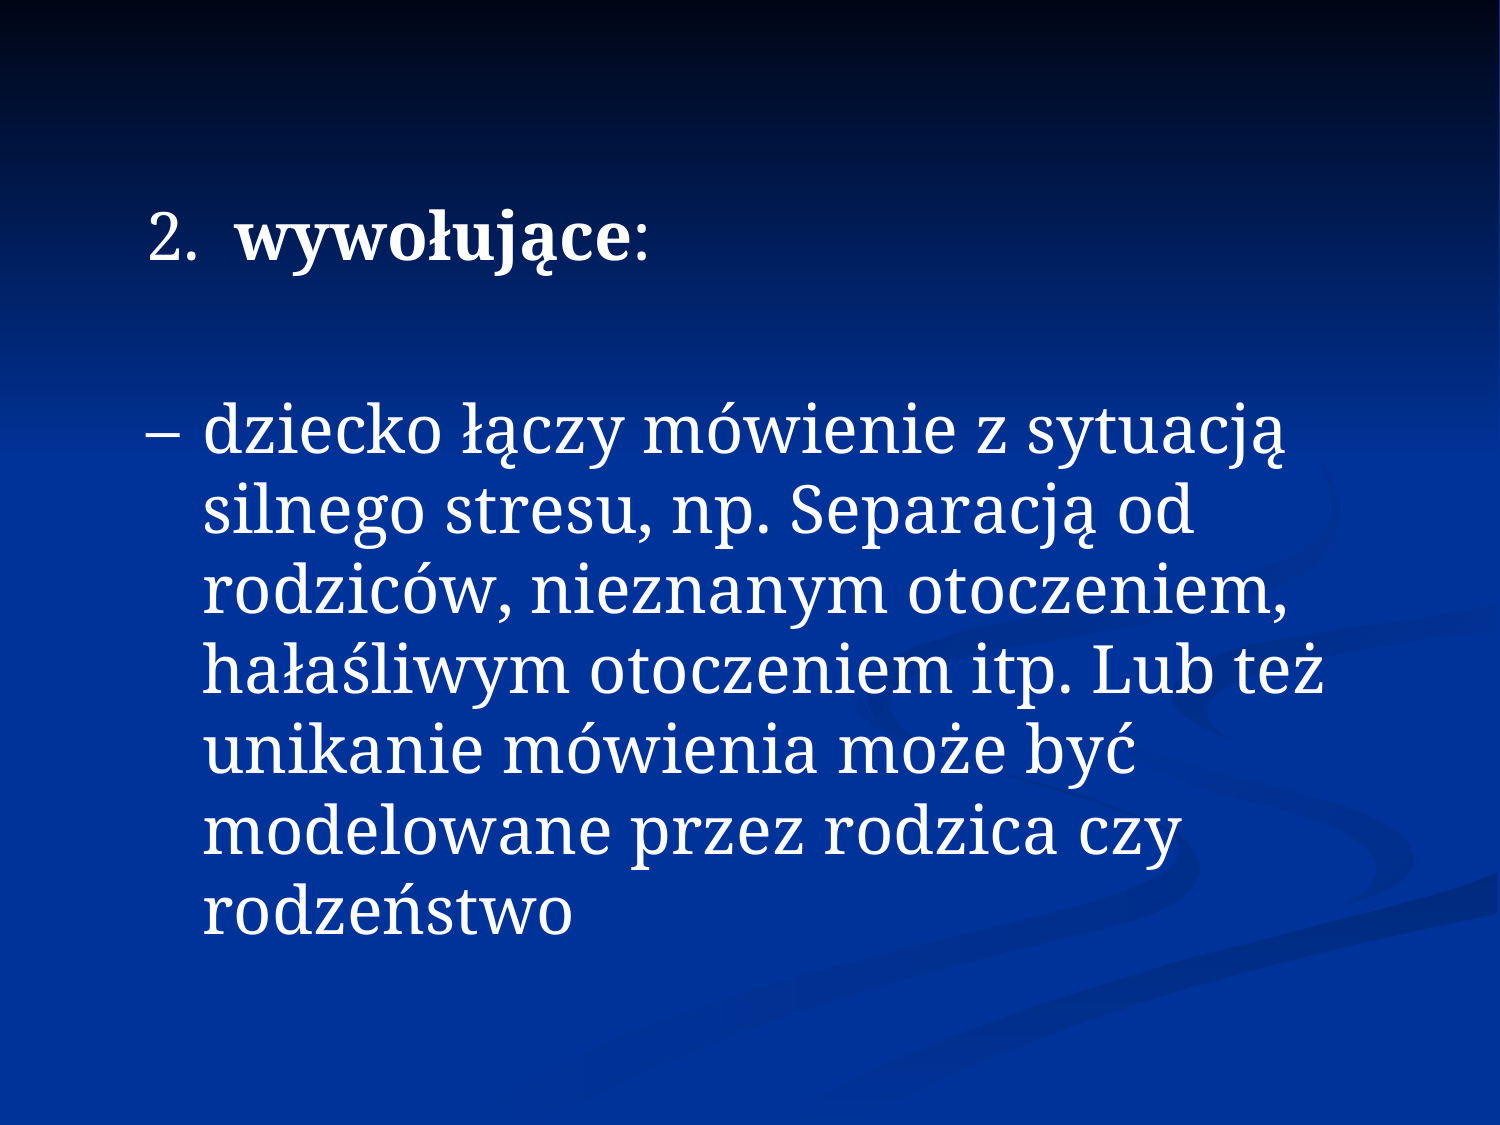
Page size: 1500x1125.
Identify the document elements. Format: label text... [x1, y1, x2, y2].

list 2. wywołujące: – dziecko łączy mówienie z sytuacją silnego stresu, np. Separacją od rodziców, nieznanym otoczeniem, hałaśliwym otoczeniem itp. Lub też unikanie mówienia może być modelowane przez rodzica czy rodzeństwo [75, 185, 1425, 1005]
